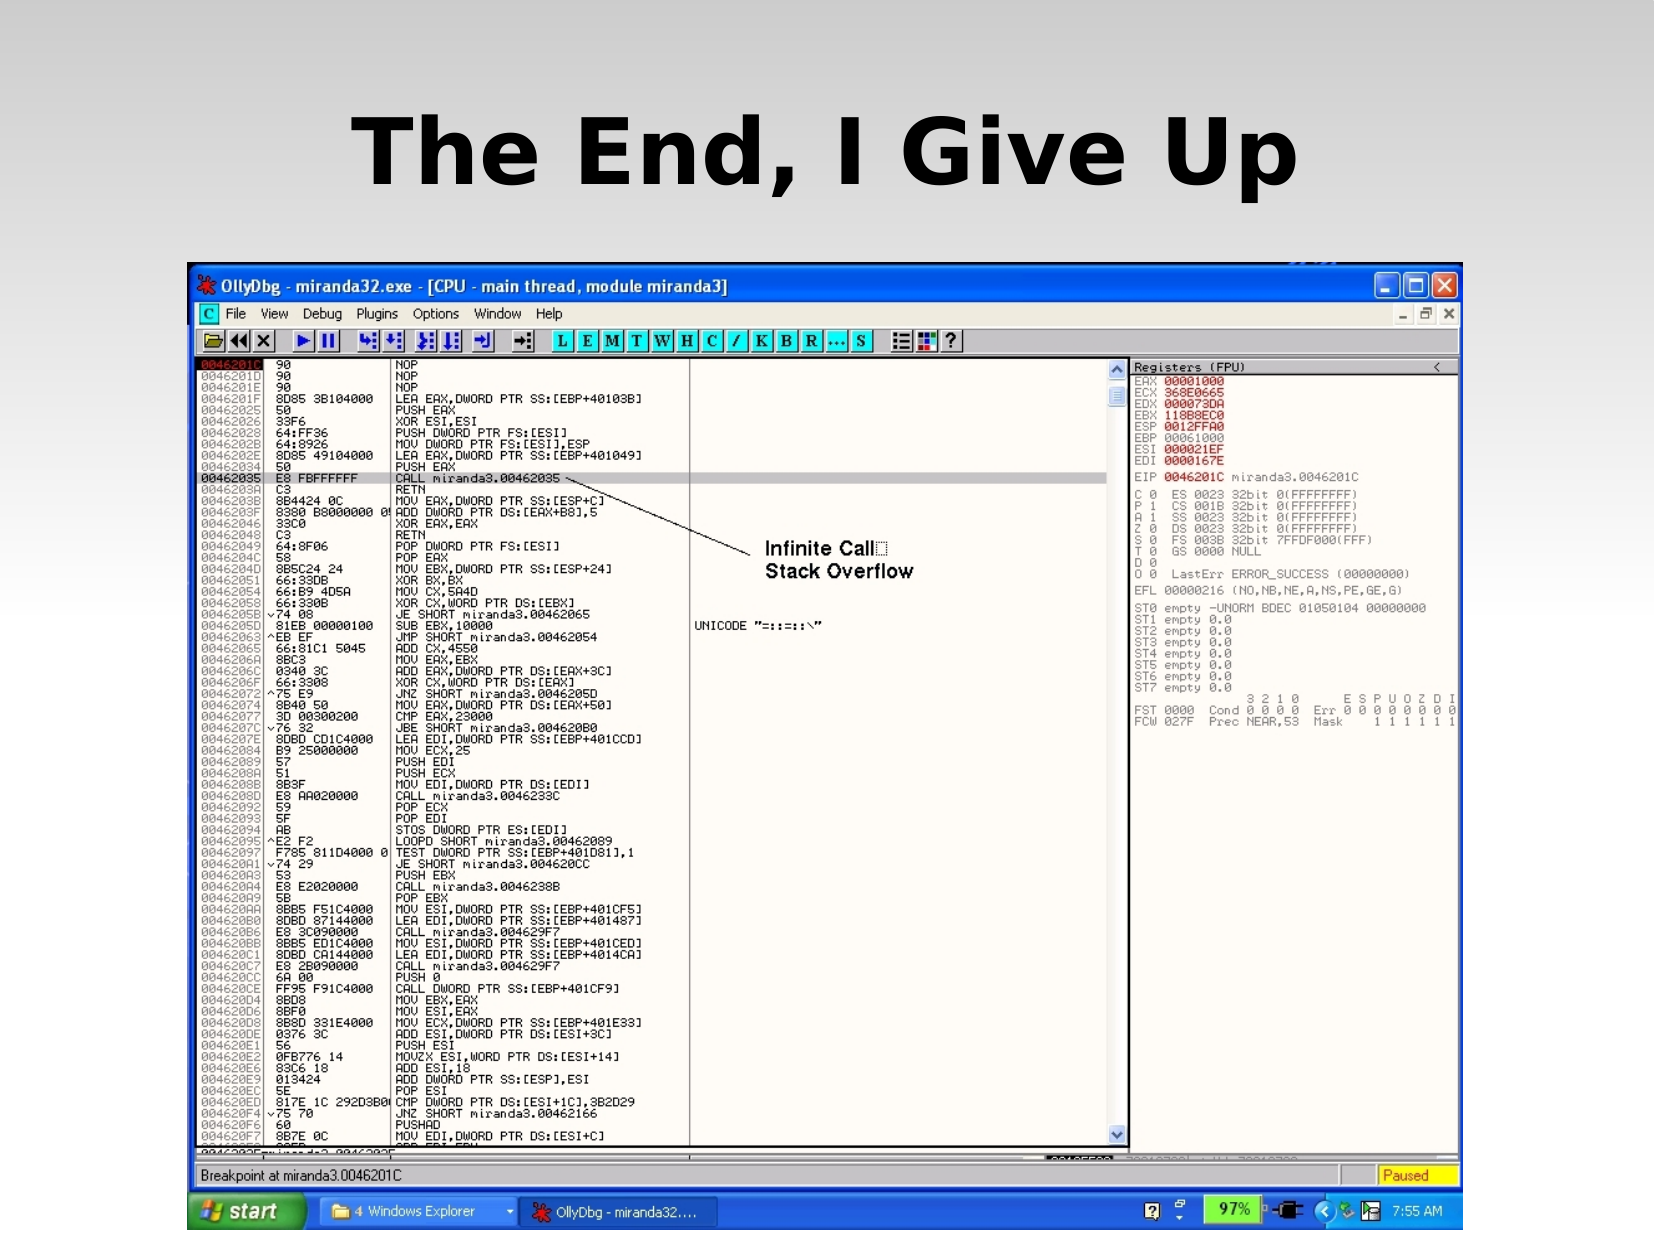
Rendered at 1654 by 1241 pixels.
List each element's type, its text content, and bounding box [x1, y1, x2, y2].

picture [187, 262, 1463, 1230]
title The End, I Give Up [82, 56, 1571, 250]
